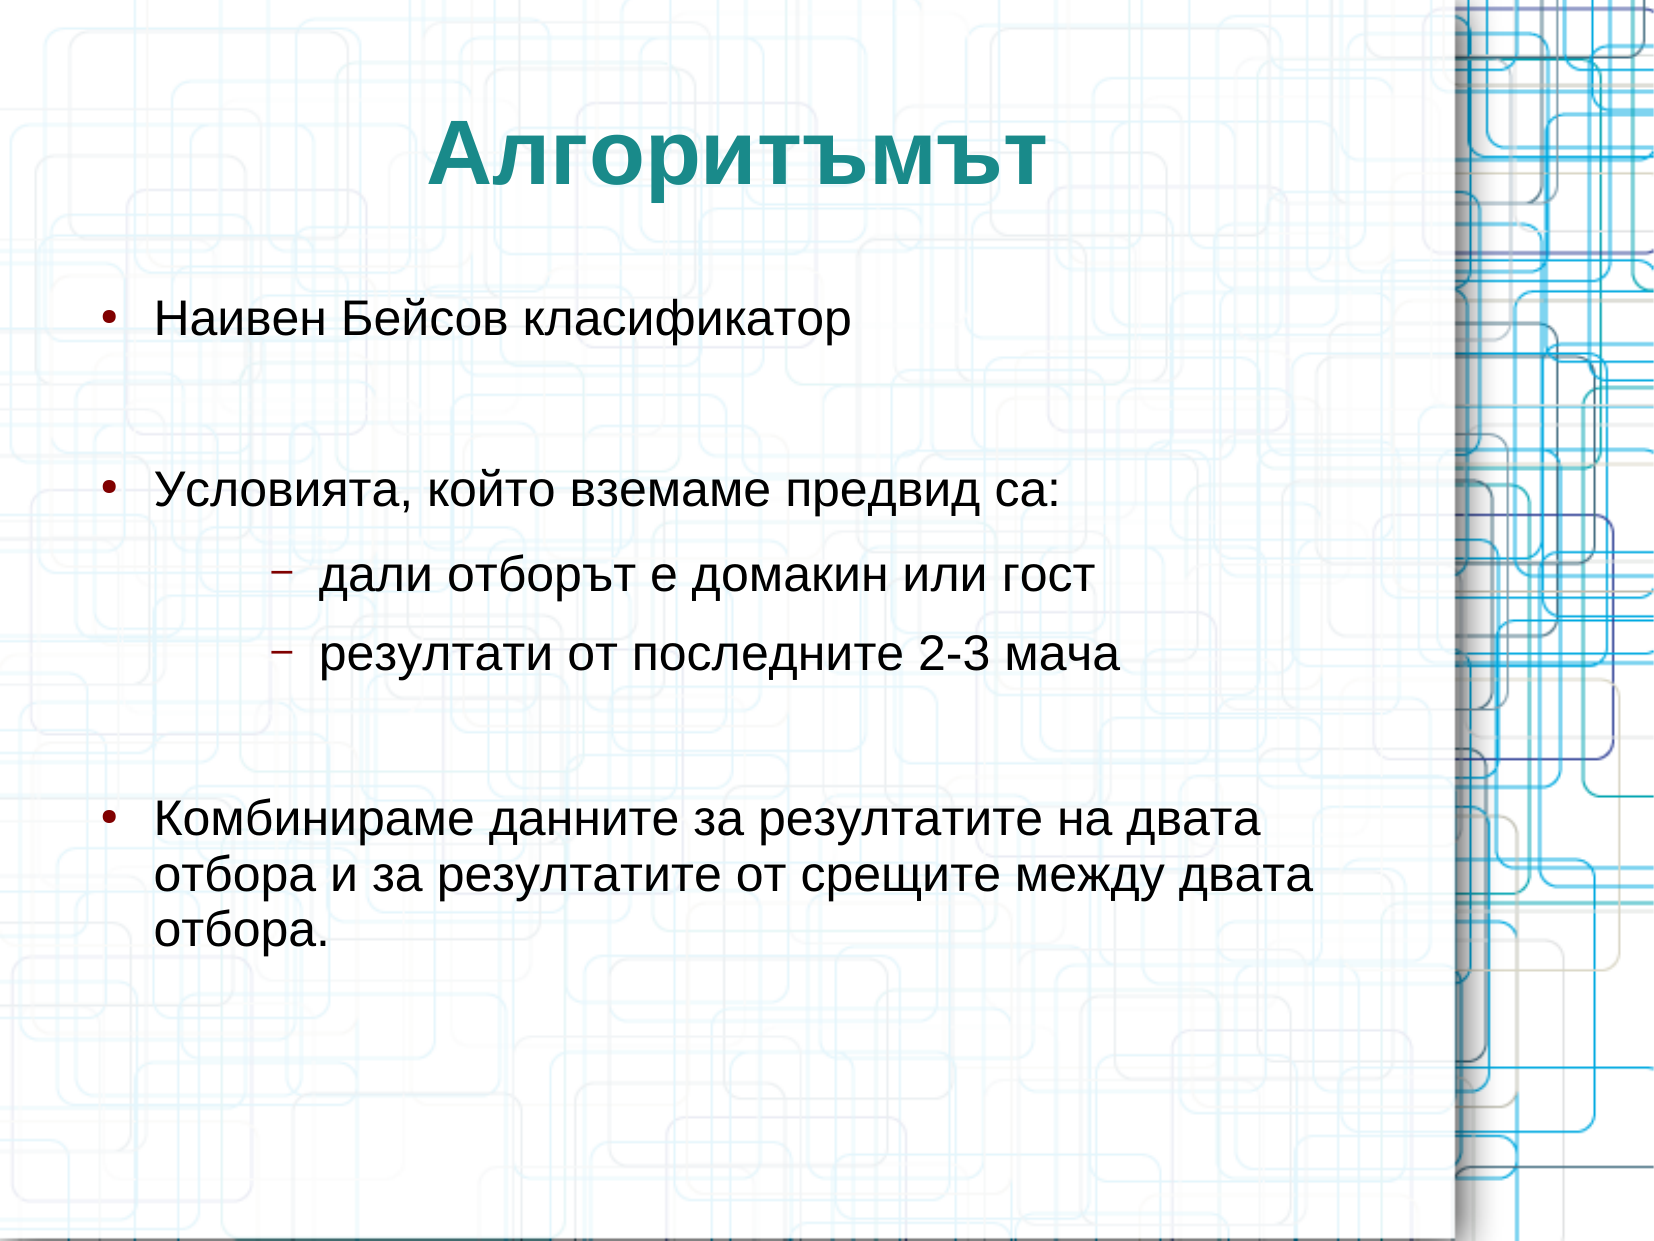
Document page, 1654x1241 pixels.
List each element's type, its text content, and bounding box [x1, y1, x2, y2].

list Наивен Бейсов класификатор Условията, който вземаме предвид са: дали отборът е домакин или гост резултати от последните 2-3 мача Комбинираме данните за резултатите на двата отбора и за резултатите от срещите между двата отбора. [82, 290, 1418, 1010]
picture [0, 0, 1654, 1241]
title Алгоритъмът [59, 49, 1418, 257]
